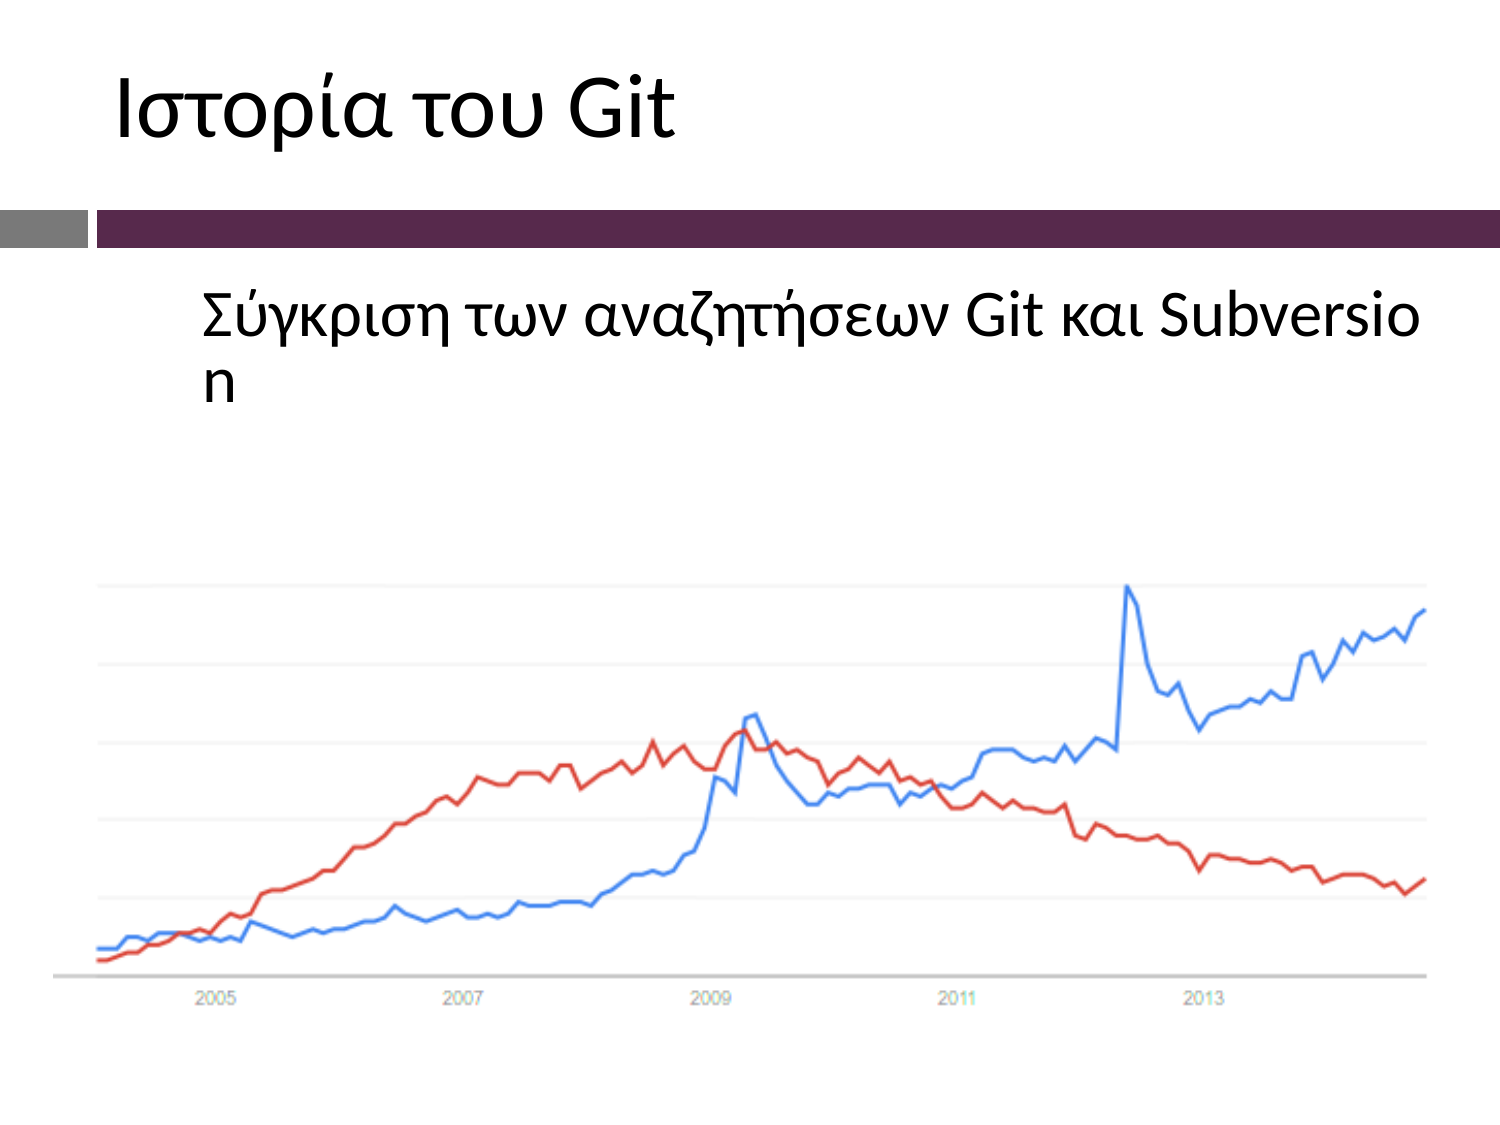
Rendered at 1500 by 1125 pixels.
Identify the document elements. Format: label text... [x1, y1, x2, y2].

picture [53, 574, 1454, 1020]
list Σύγκριση των αναζητήσεων Git και Subversion [100, 262, 1438, 409]
title Ιστορία του Git [100, 19, 1438, 182]
